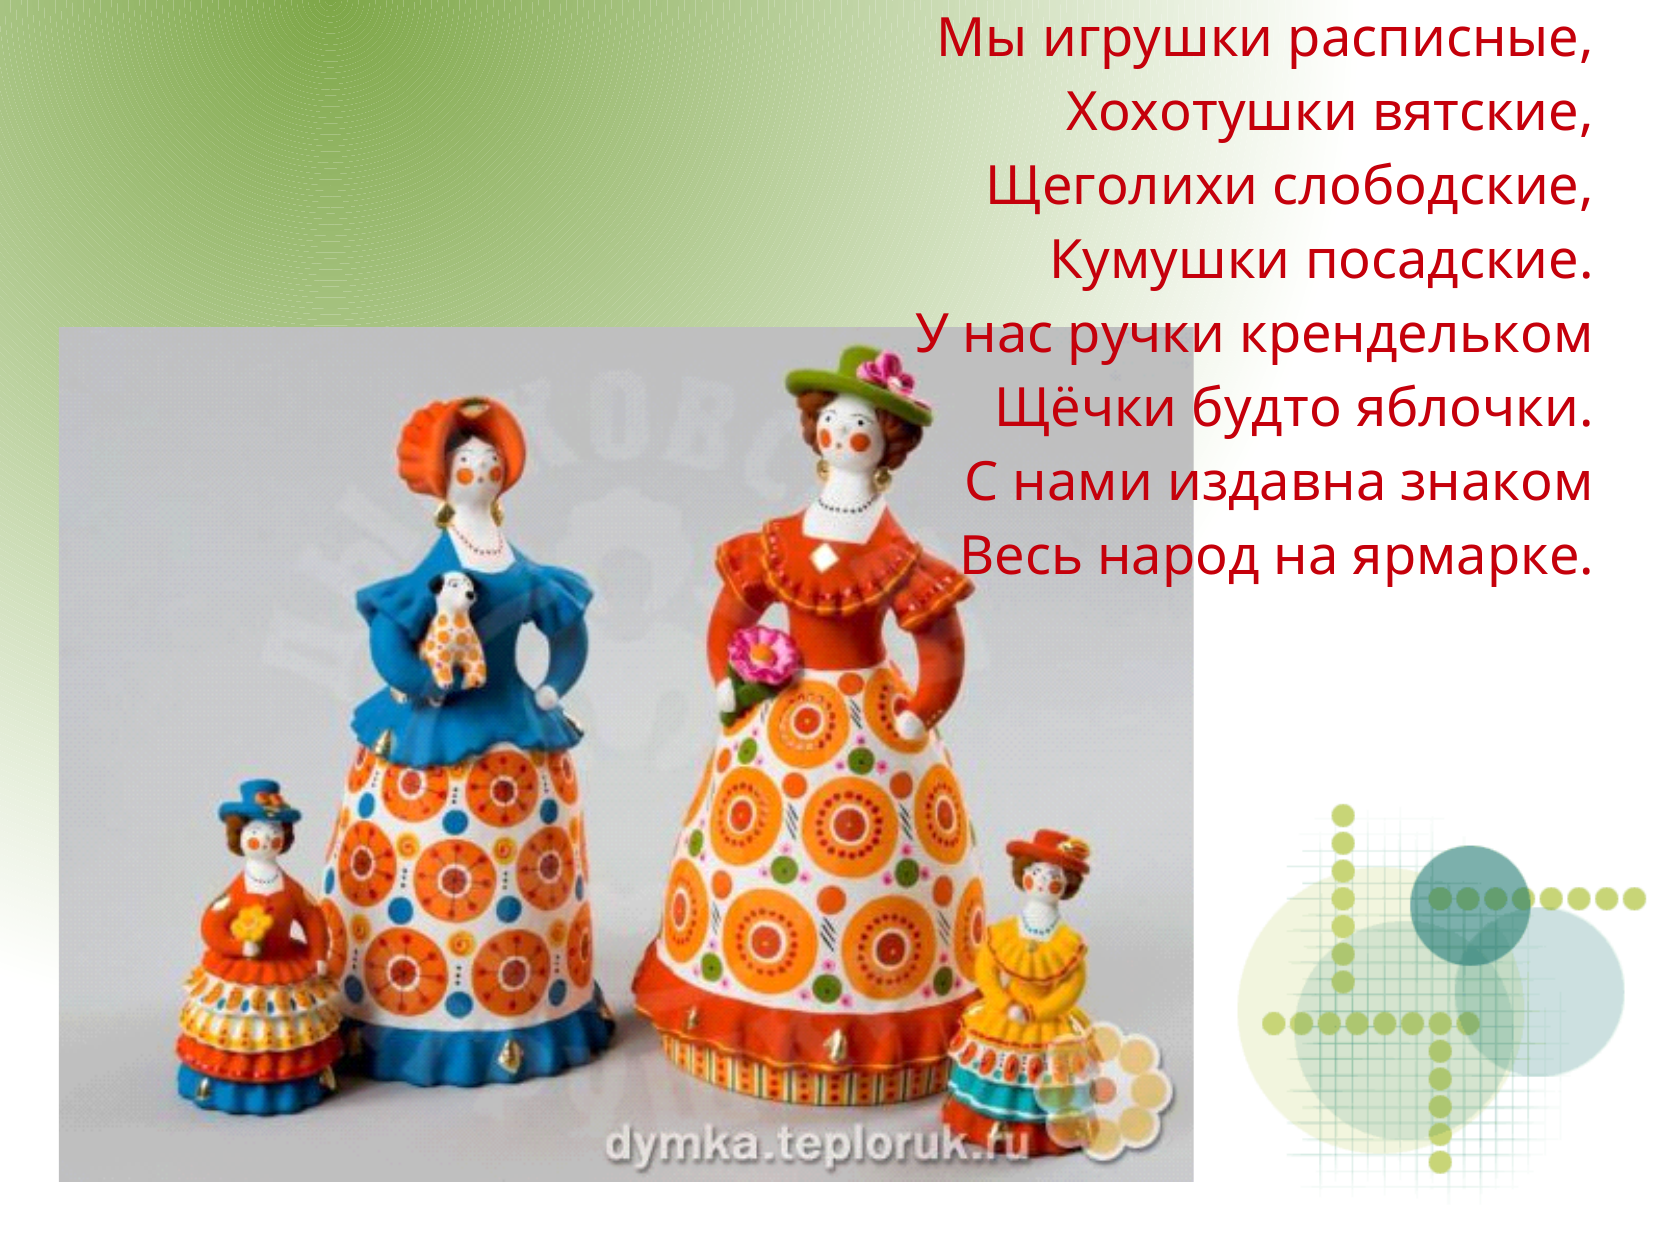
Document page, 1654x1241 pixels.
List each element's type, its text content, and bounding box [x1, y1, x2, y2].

text_box [59, 328, 1194, 1181]
subtitle Мы игрушки расписные, Хохотушки вятские, Щеголихи слободские, Кумушки посадские. У нас ручки крендельком Щёчки будто яблочки. С нами издавна знаком Весь народ на ярмарке. [64, 0, 1595, 1123]
picture [1224, 792, 1654, 1211]
